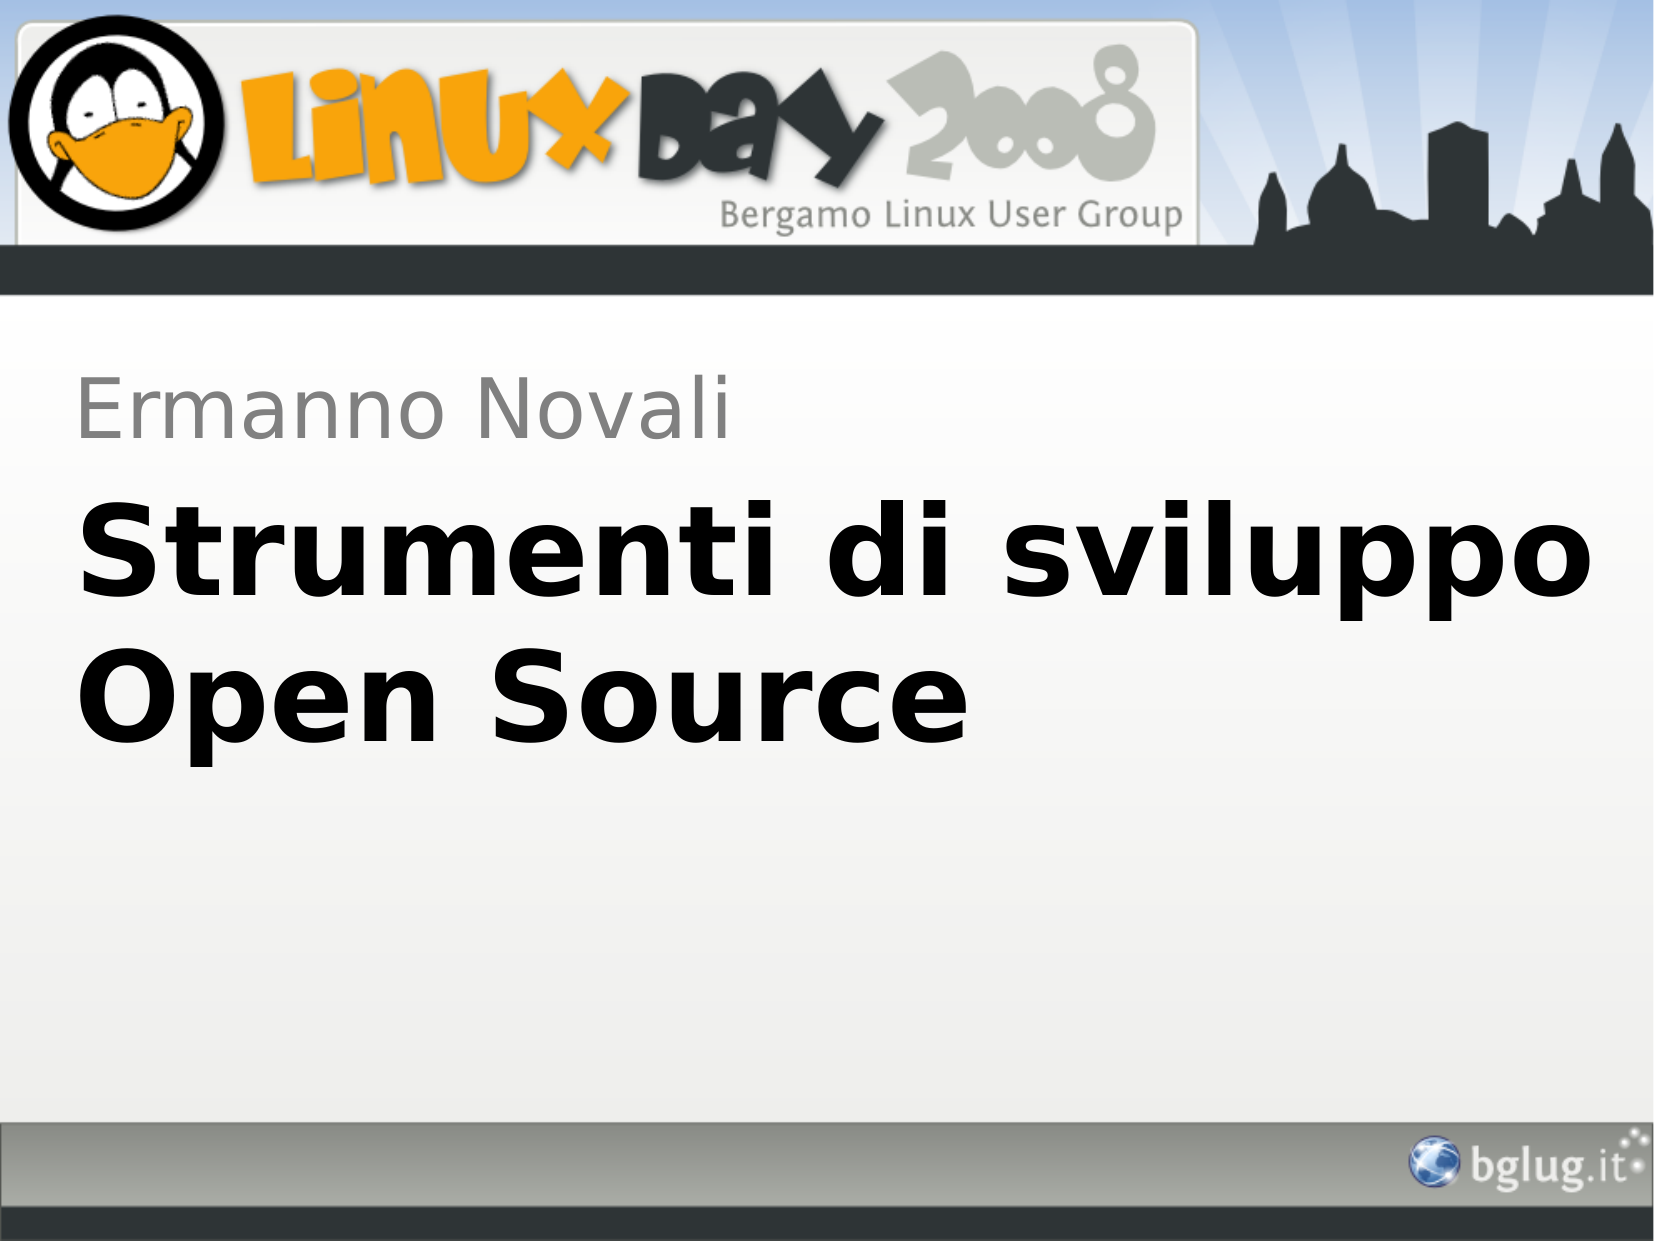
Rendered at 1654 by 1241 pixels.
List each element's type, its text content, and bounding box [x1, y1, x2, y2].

picture [0, 0, 1654, 1241]
text_box Strumenti di sviluppo Open Source [59, 472, 1368, 767]
text_box Ermanno Novali [59, 354, 681, 472]
